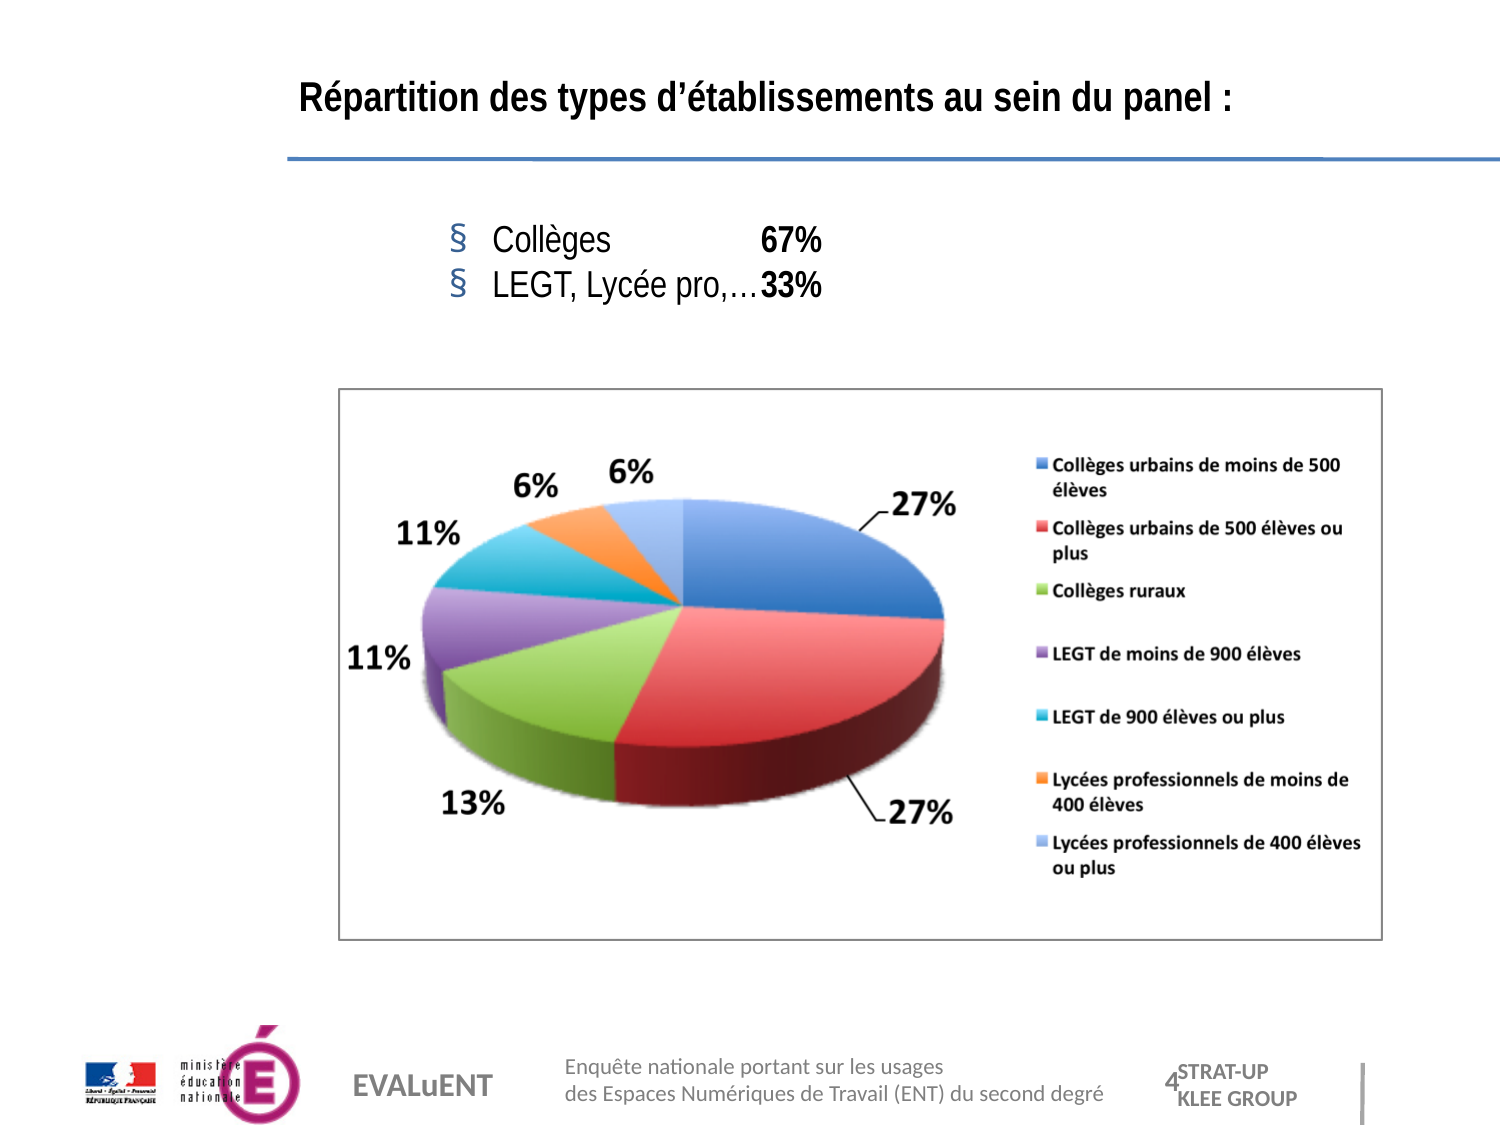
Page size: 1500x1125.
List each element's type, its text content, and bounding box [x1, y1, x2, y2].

text_box Répartition des types d’établissements au sein du panel : [284, 62, 1455, 138]
text_box [1074, 1050, 1426, 1110]
picture [337, 387, 1384, 942]
text_box Collèges 67% LEGT, Lycée pro,… 33% [284, 163, 1500, 675]
